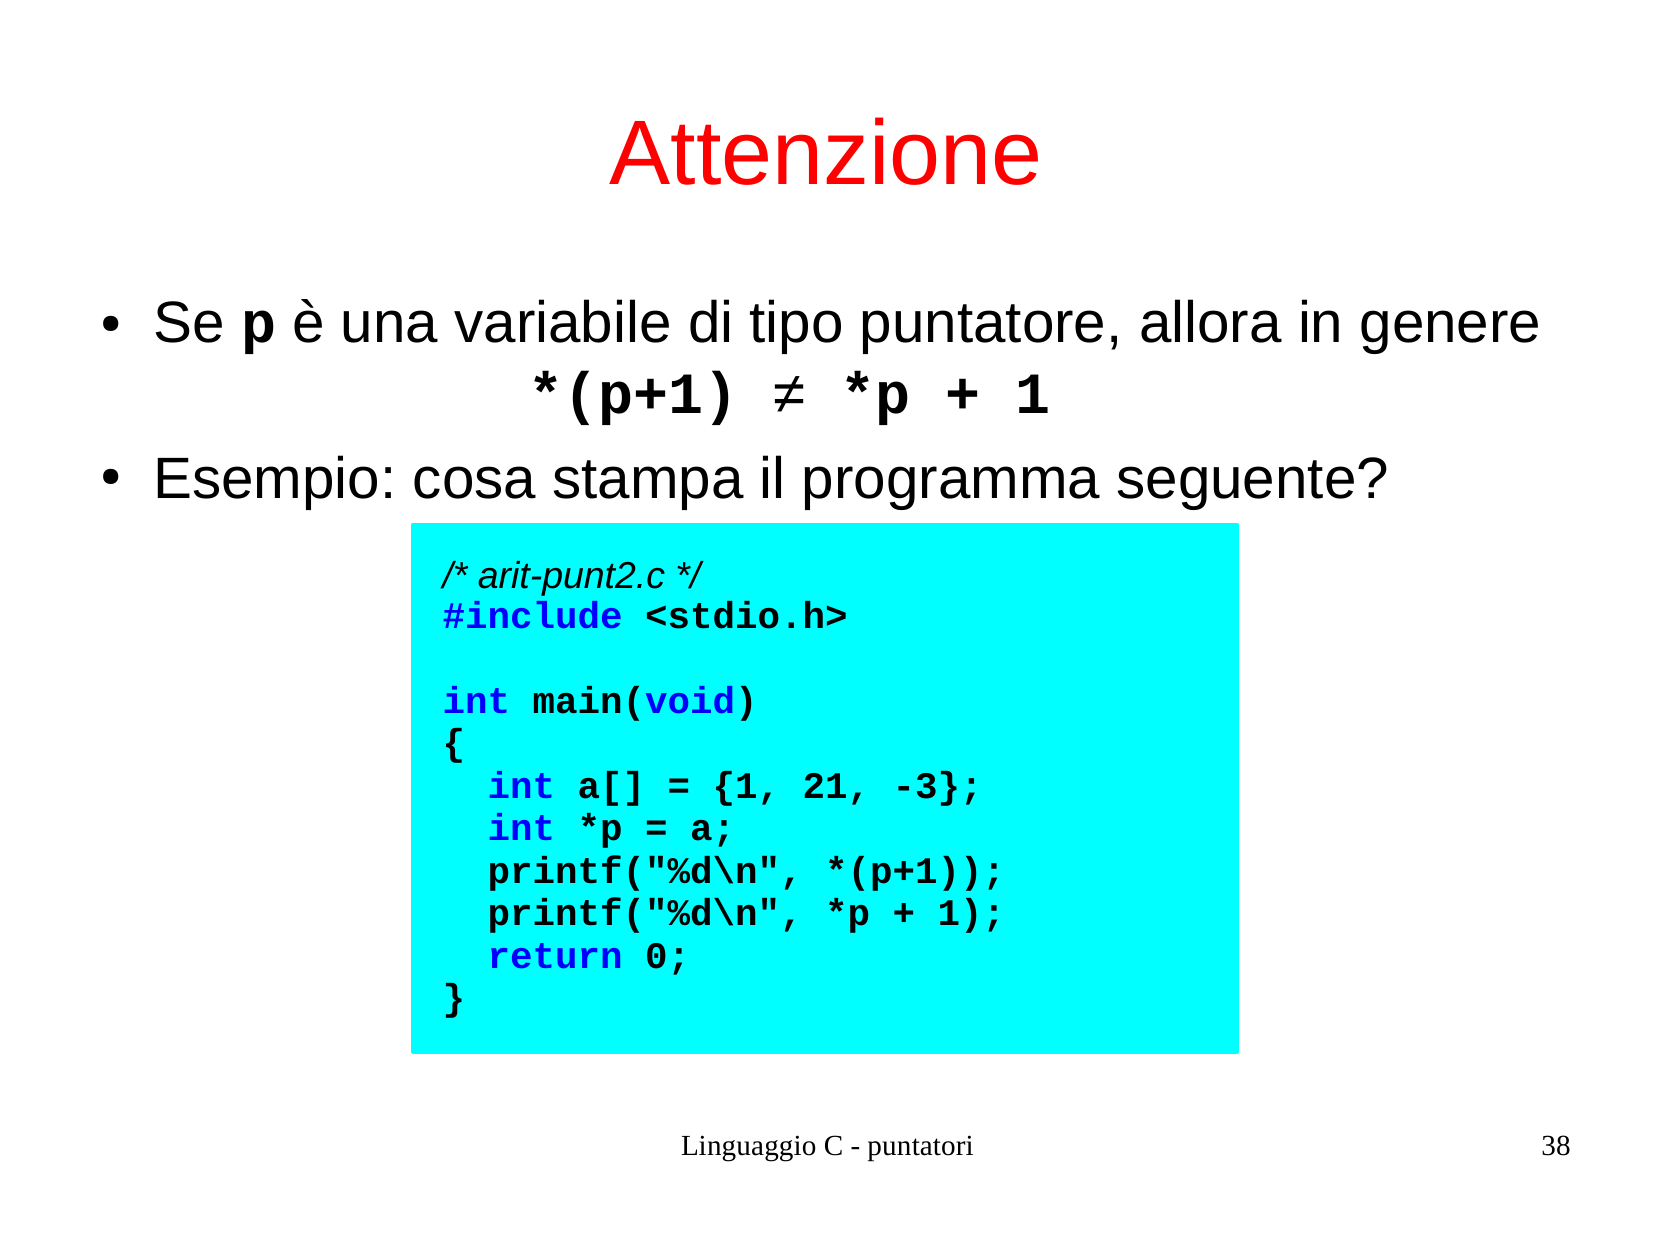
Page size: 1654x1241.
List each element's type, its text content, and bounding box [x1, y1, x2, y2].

list Se p è una variabile di tipo puntatore, allora in genere *(p+1) ≠ *p + 1 Esempio: cosa stampa il programma seguente? [82, 290, 1571, 1109]
text_box /* arit-punt2.c */ #include <stdio.h> int main(void) { int a[] = {1, 21, -3}; int *p = a; printf("%d\n", *(p+1)); printf("%d\n", *p + 1); return 0; } [412, 525, 1238, 1053]
title Attenzione [82, 49, 1571, 257]
